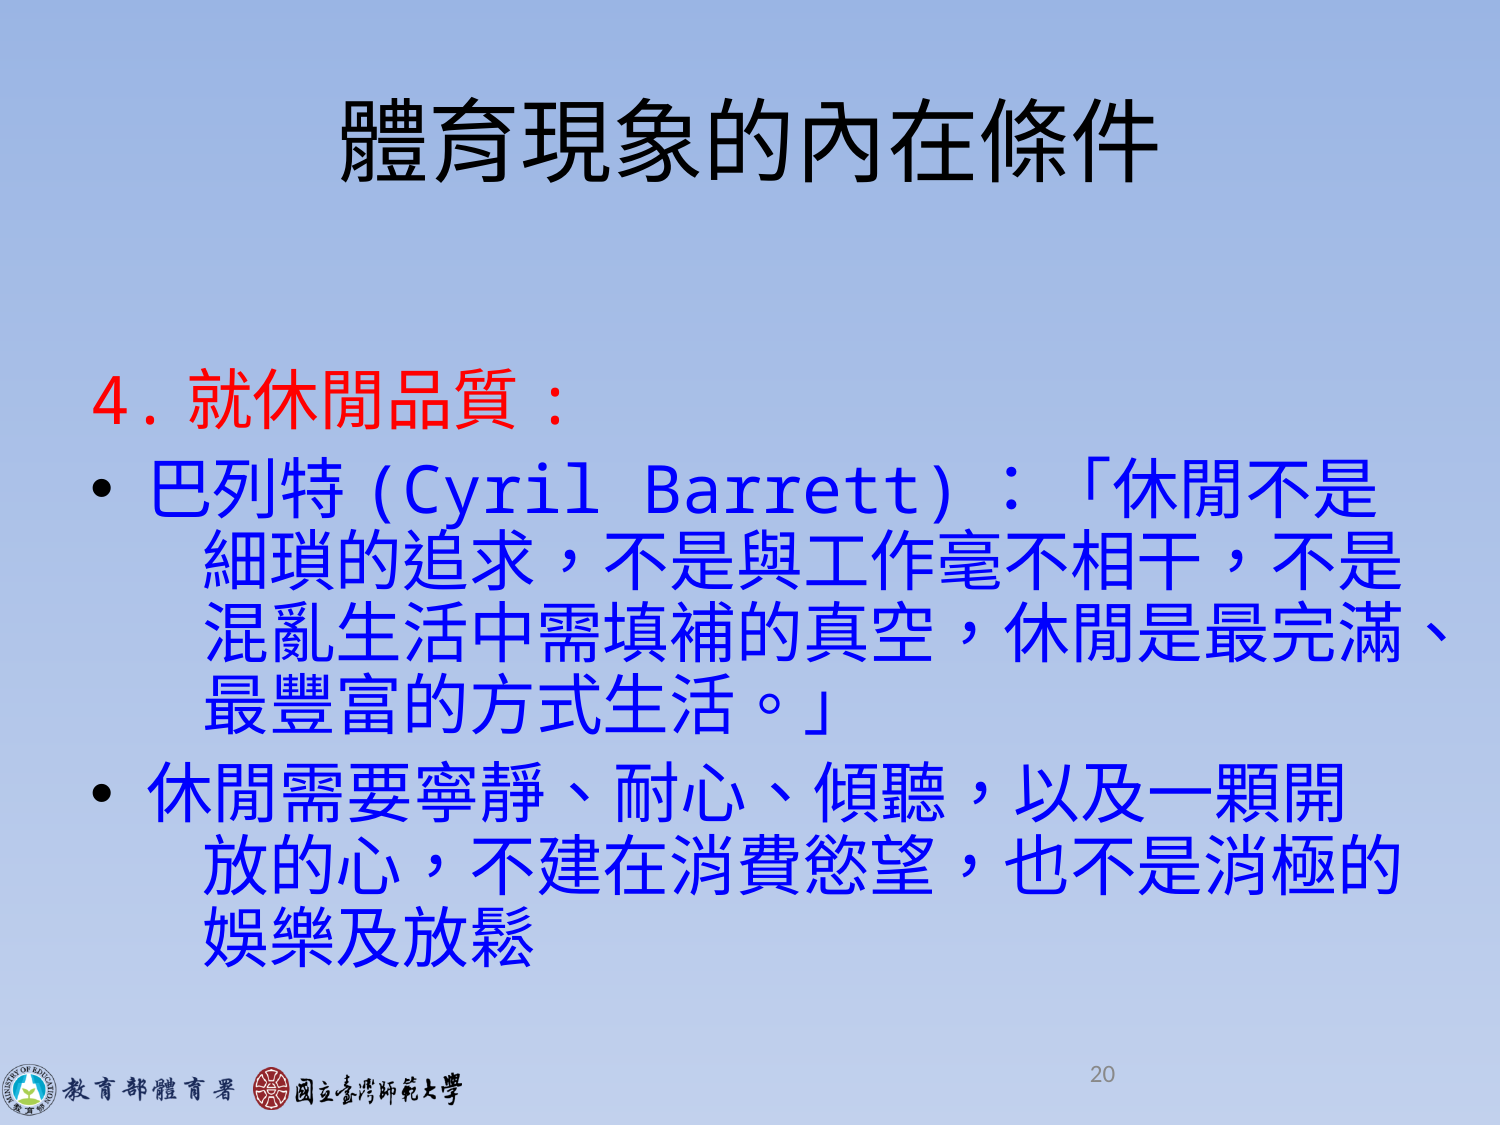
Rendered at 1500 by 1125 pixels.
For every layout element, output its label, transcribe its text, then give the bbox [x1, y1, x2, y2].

title 體育現象的內在條件 [75, 45, 1426, 233]
text_box [1074, 1042, 1426, 1103]
list 4.就休閒品質: 巴列特(Cyril Barrett)：「休閒不是細瑣的追求，不是與工作毫不相干，不是混亂生活中需填補的真空，休閒是最完滿、最豐富的方式生活。」 休閒需要寧靜、耐心、傾聽，以及一顆開放的心，不建在消費慾望，也不是消極的娛樂及放鬆 [75, 262, 1426, 1005]
